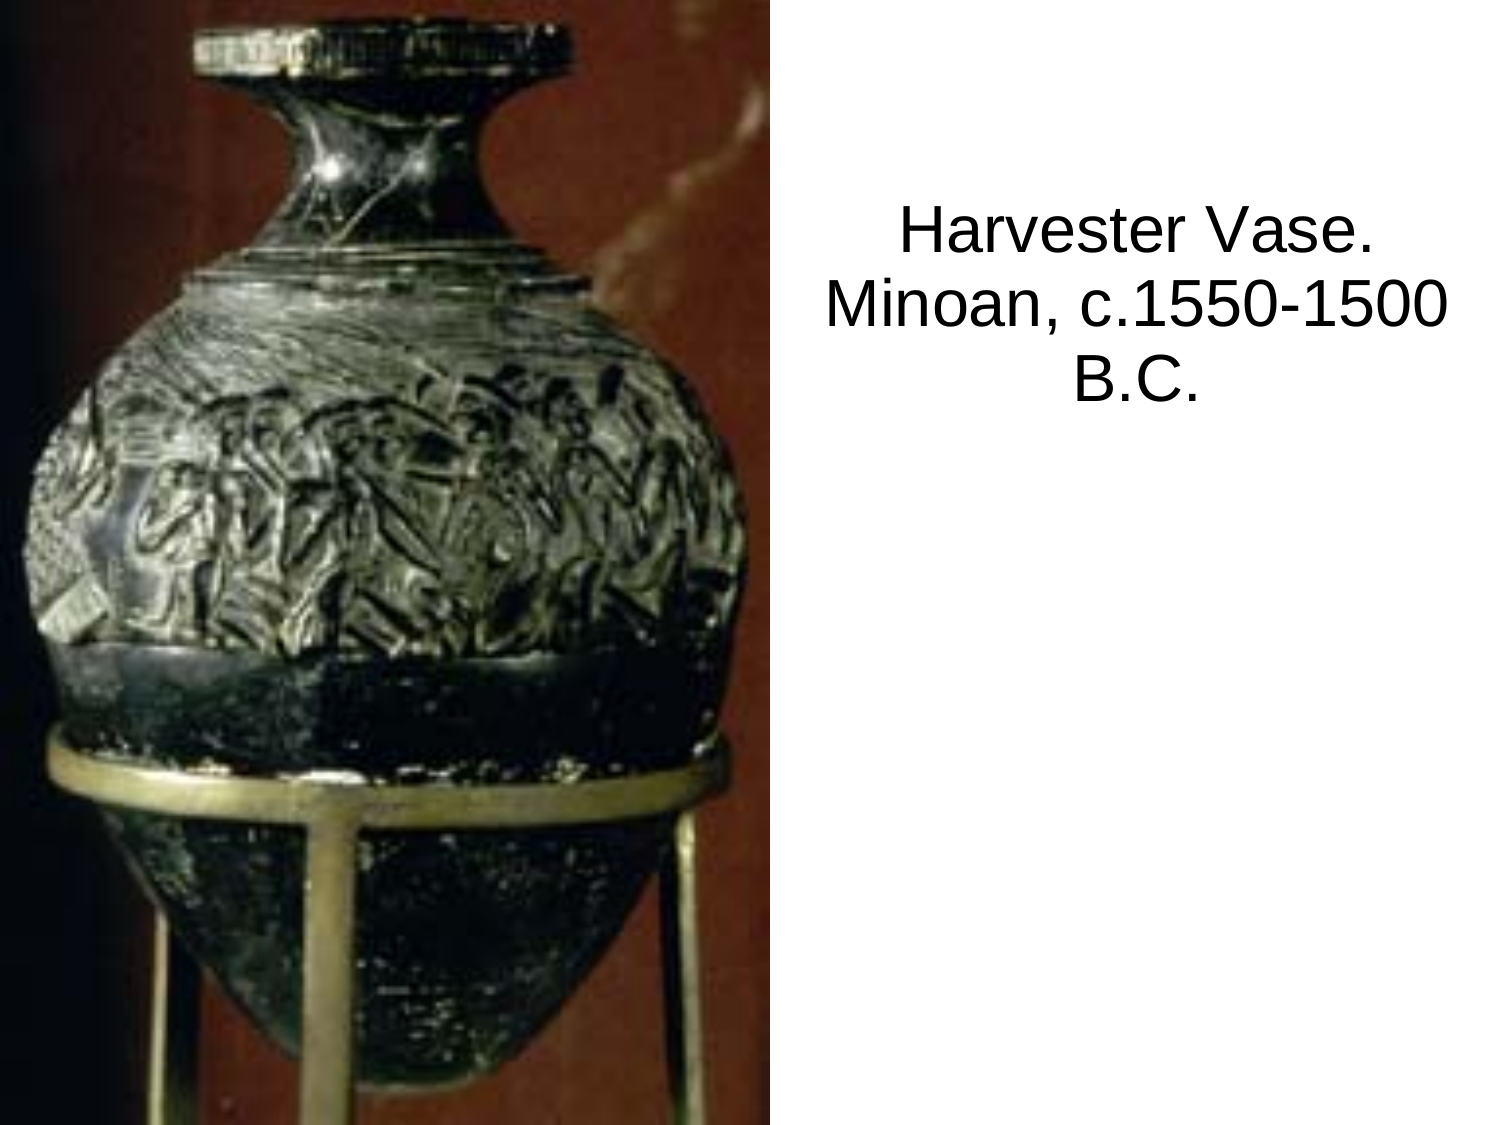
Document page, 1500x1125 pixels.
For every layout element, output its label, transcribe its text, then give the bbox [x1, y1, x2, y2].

title Harvester Vase. Minoan, c.1550-1500 B.C. [787, 45, 1488, 563]
picture [0, 0, 770, 1125]
